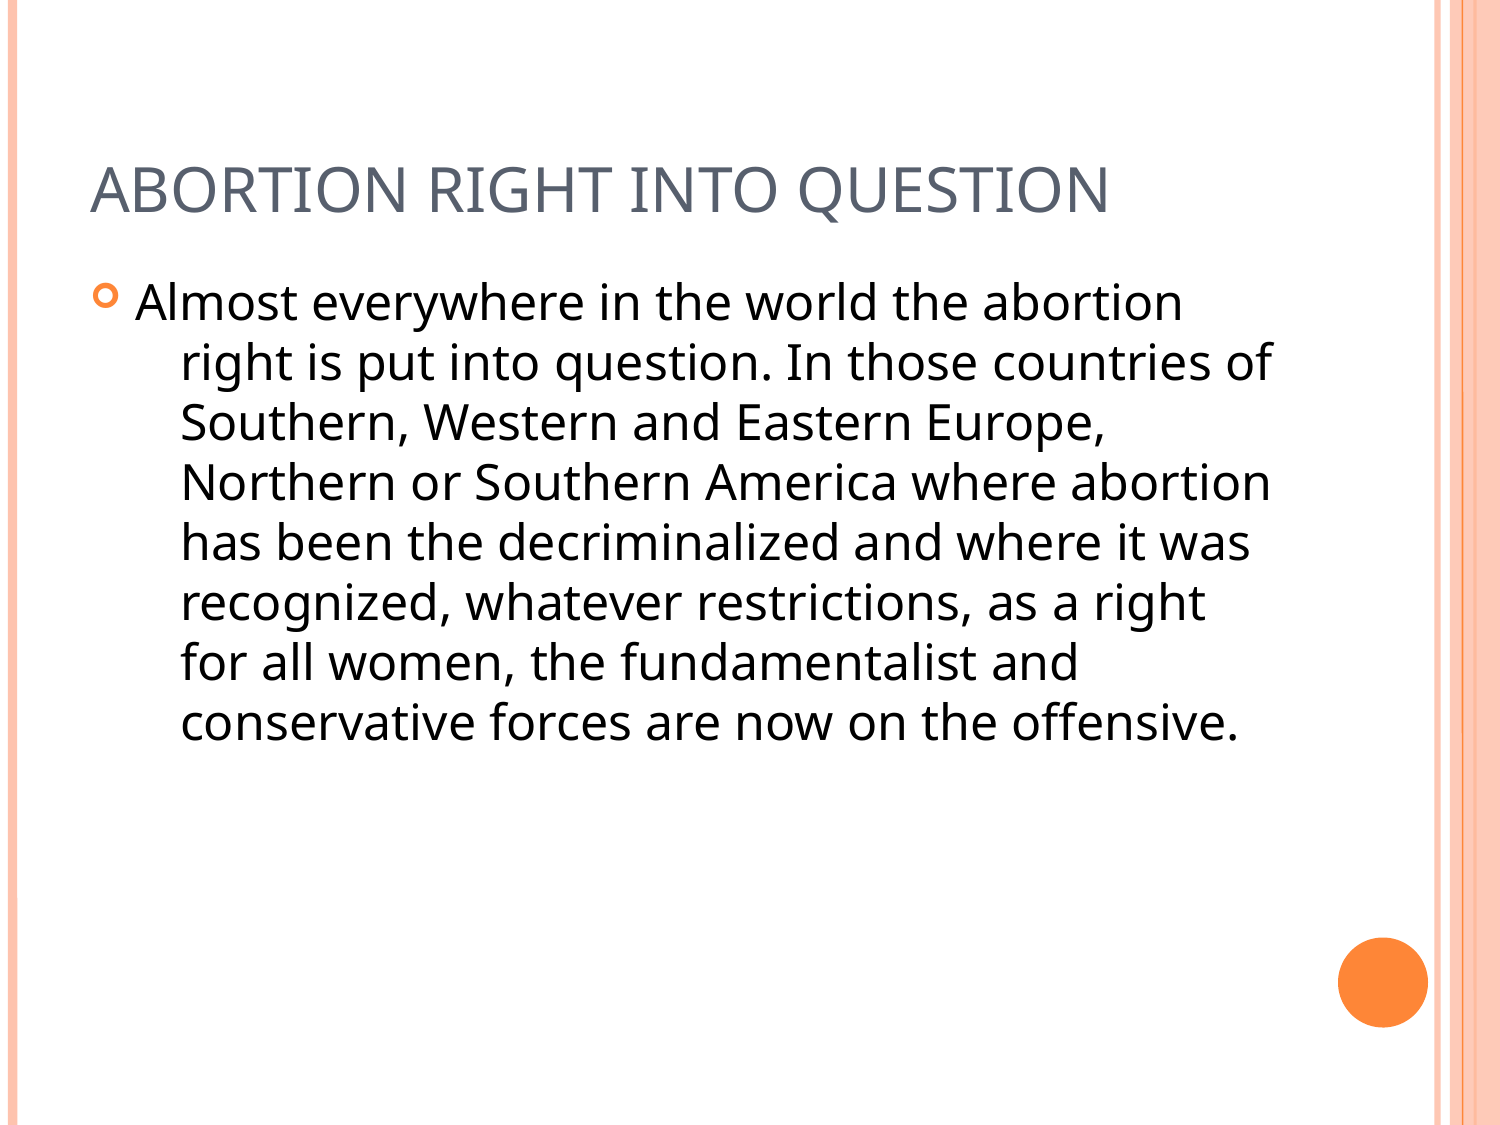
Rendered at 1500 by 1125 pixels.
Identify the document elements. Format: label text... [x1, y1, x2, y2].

title Abortion right into question [75, 45, 1300, 233]
list Almost everywhere in the world the abortion right is put into question. In those countries of Southern, Western and Eastern Europe, Northern or Southern America where abortion has been the decriminalized and where it was recognized, whatever restrictions, as a right for all women, the fundamentalist and conservative forces are now on the offensive. [75, 262, 1300, 1062]
